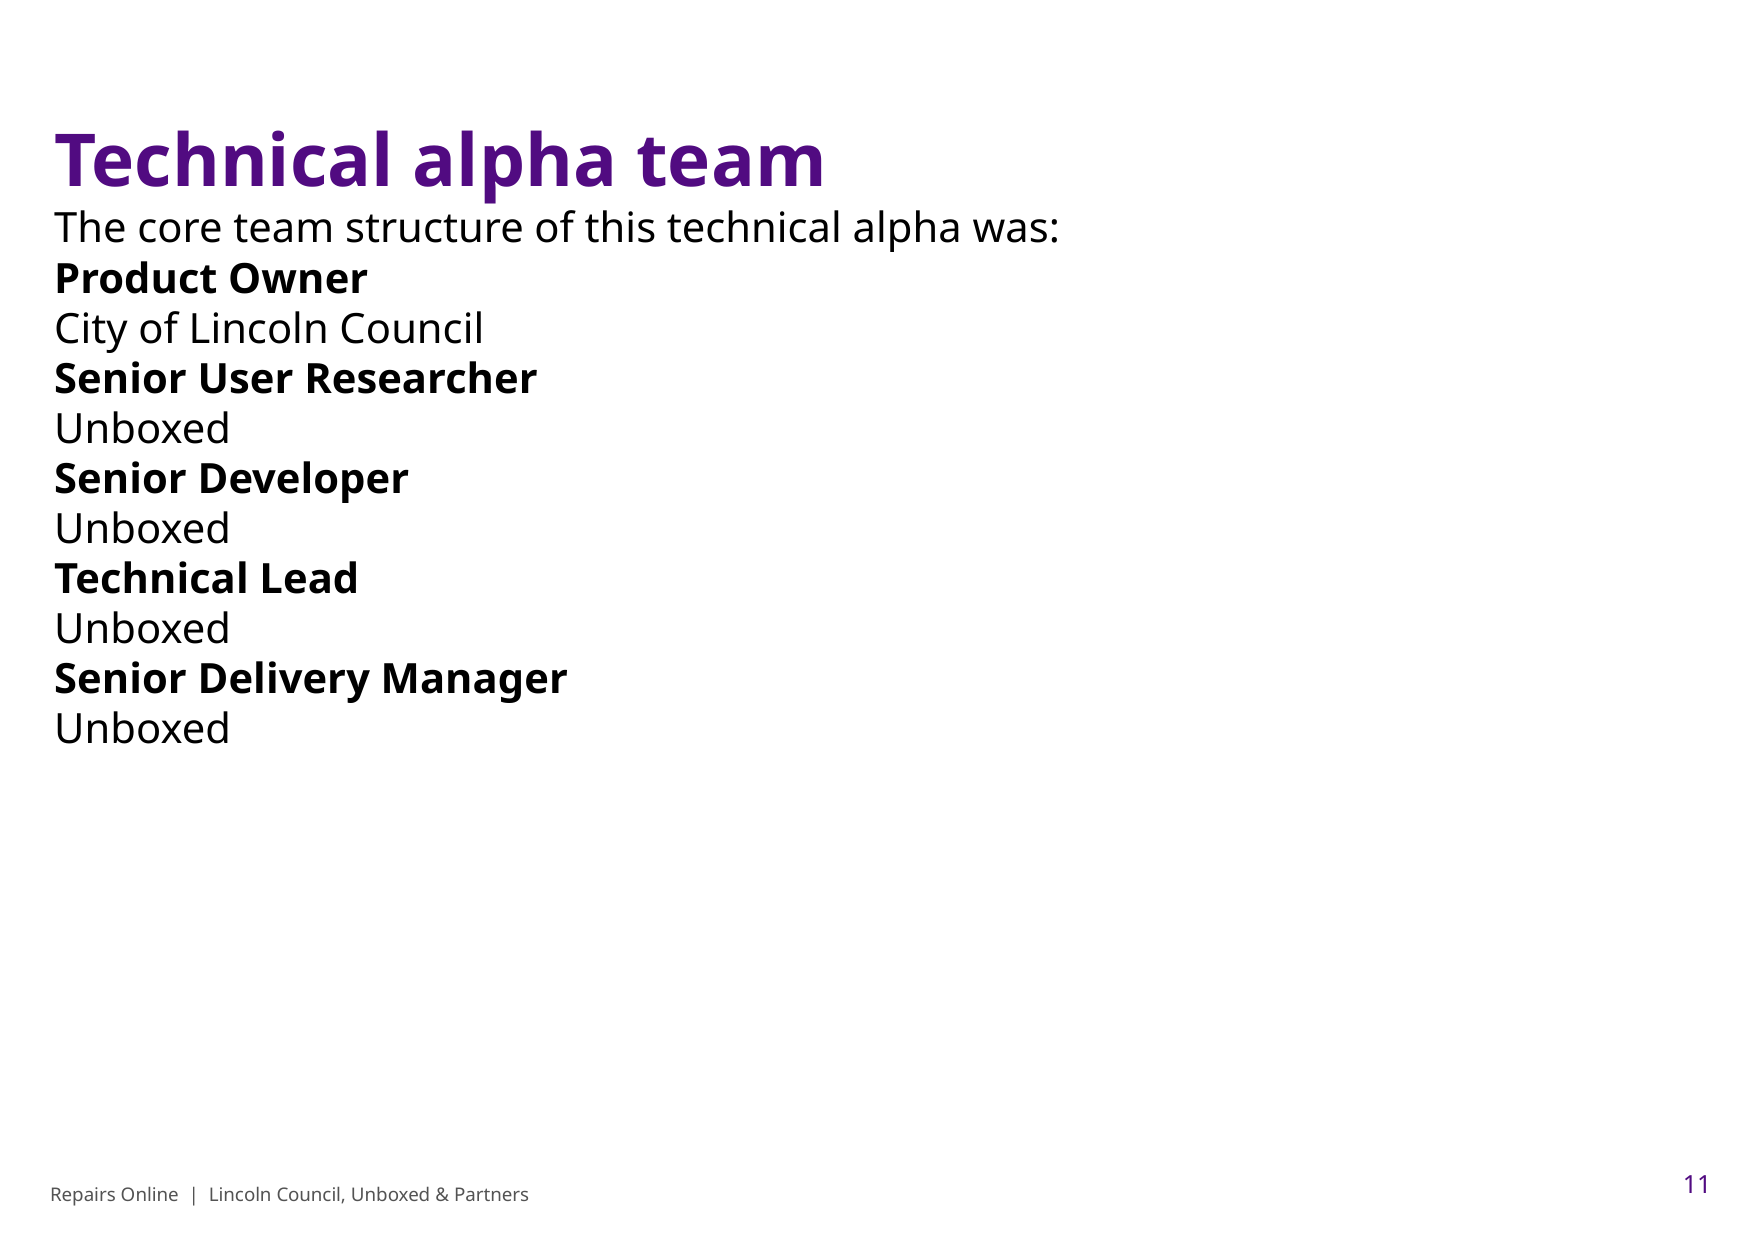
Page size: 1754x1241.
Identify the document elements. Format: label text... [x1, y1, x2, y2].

title Technical alpha team The core team structure of this technical alpha was: Product Owner City of Lincoln Council Senior User Researcher Unboxed Senior Developer Unboxed Technical Lead Unboxed Senior Delivery Manager Unboxed [35, 94, 1111, 1074]
slide_number <number> [1625, 1138, 1731, 1234]
